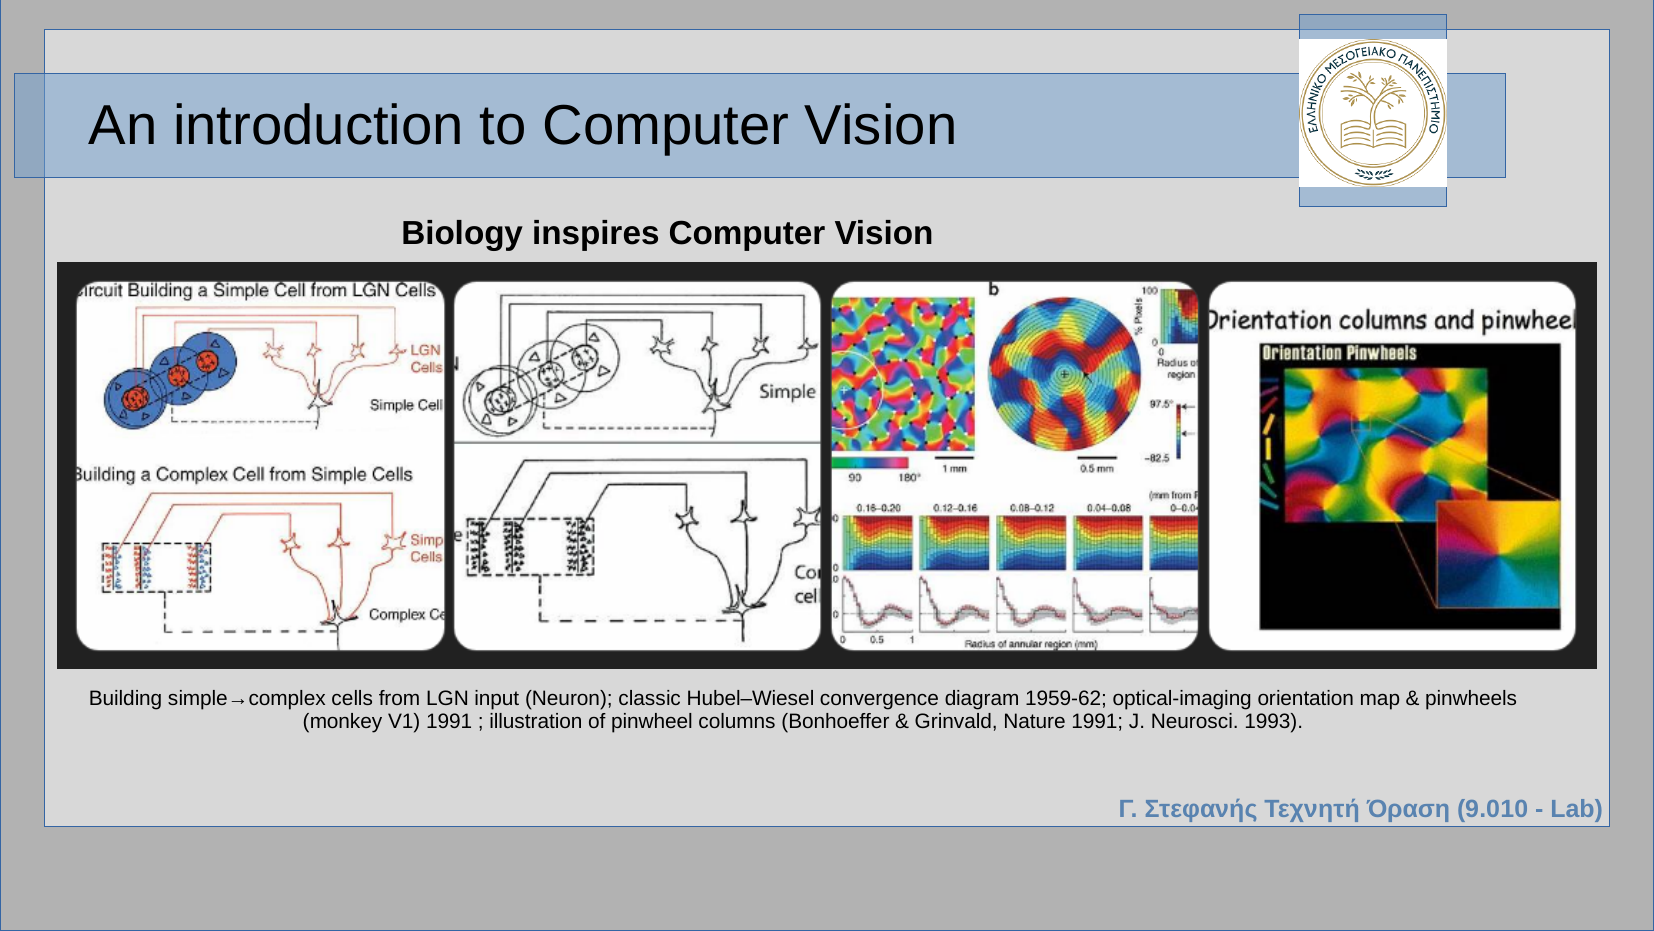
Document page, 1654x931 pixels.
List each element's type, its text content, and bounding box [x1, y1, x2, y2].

title An introduction to Computer Vision [1447, 73, 1506, 178]
title An introduction to Computer Vision [88, 73, 1299, 178]
text_box Building simple→complex cells from LGN input (Neuron); classic Hubel–Wiesel convergence diagram 1959-62; optical-imaging orientation map & pinwheels (monkey V1) 1991 ; illustration of pinwheel columns (Bonhoeffer & Grinvald, Nature 1991; J. Neurosci. 1993). [70, 679, 1536, 741]
text_box Γ. Στεφανής Τεχνητή Όραση (9.010 - Lab) [1092, 772, 1630, 844]
picture [57, 262, 1597, 669]
picture [1299, 39, 1447, 187]
text_box Biology inspires Computer Vision [66, 206, 1270, 259]
